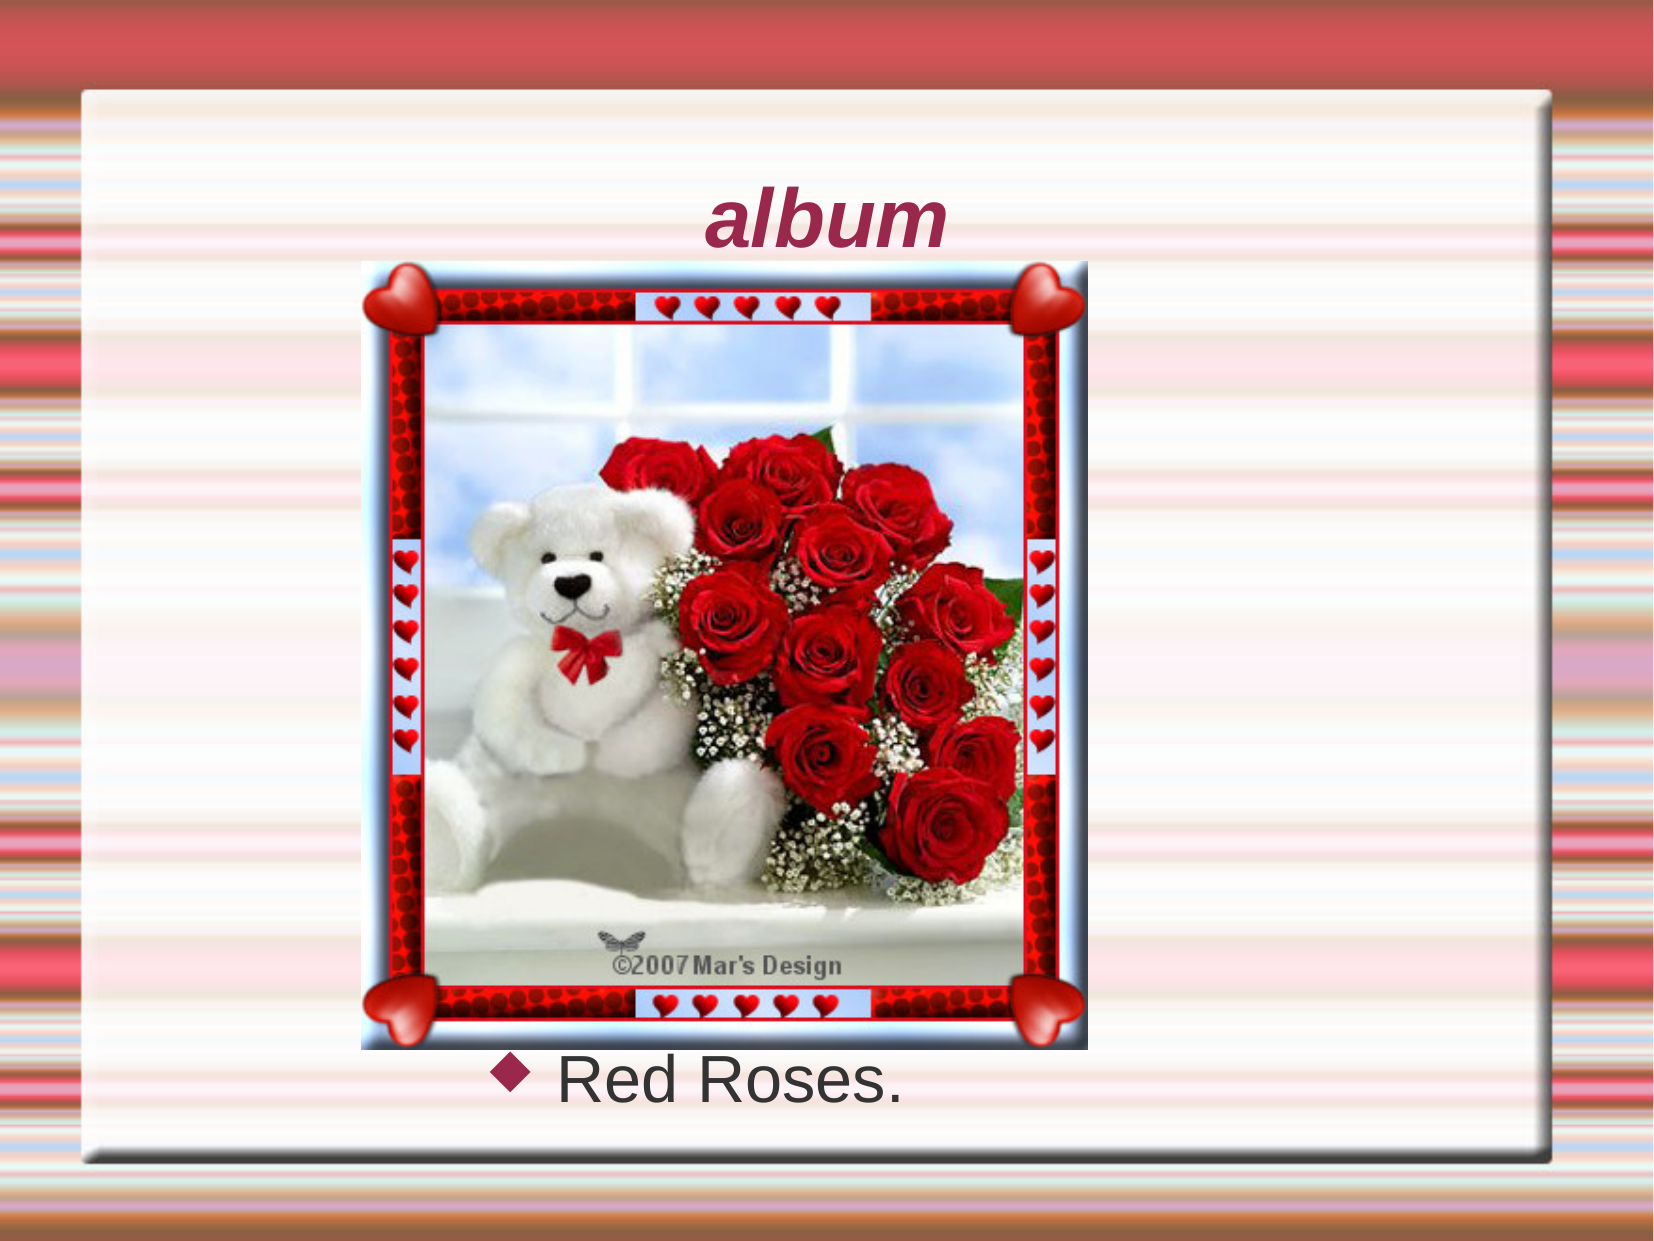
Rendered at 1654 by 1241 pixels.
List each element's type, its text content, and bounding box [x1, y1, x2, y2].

picture [0, 0, 1654, 1241]
list Red Roses. [473, 1041, 1201, 1241]
title album [121, 114, 1534, 322]
